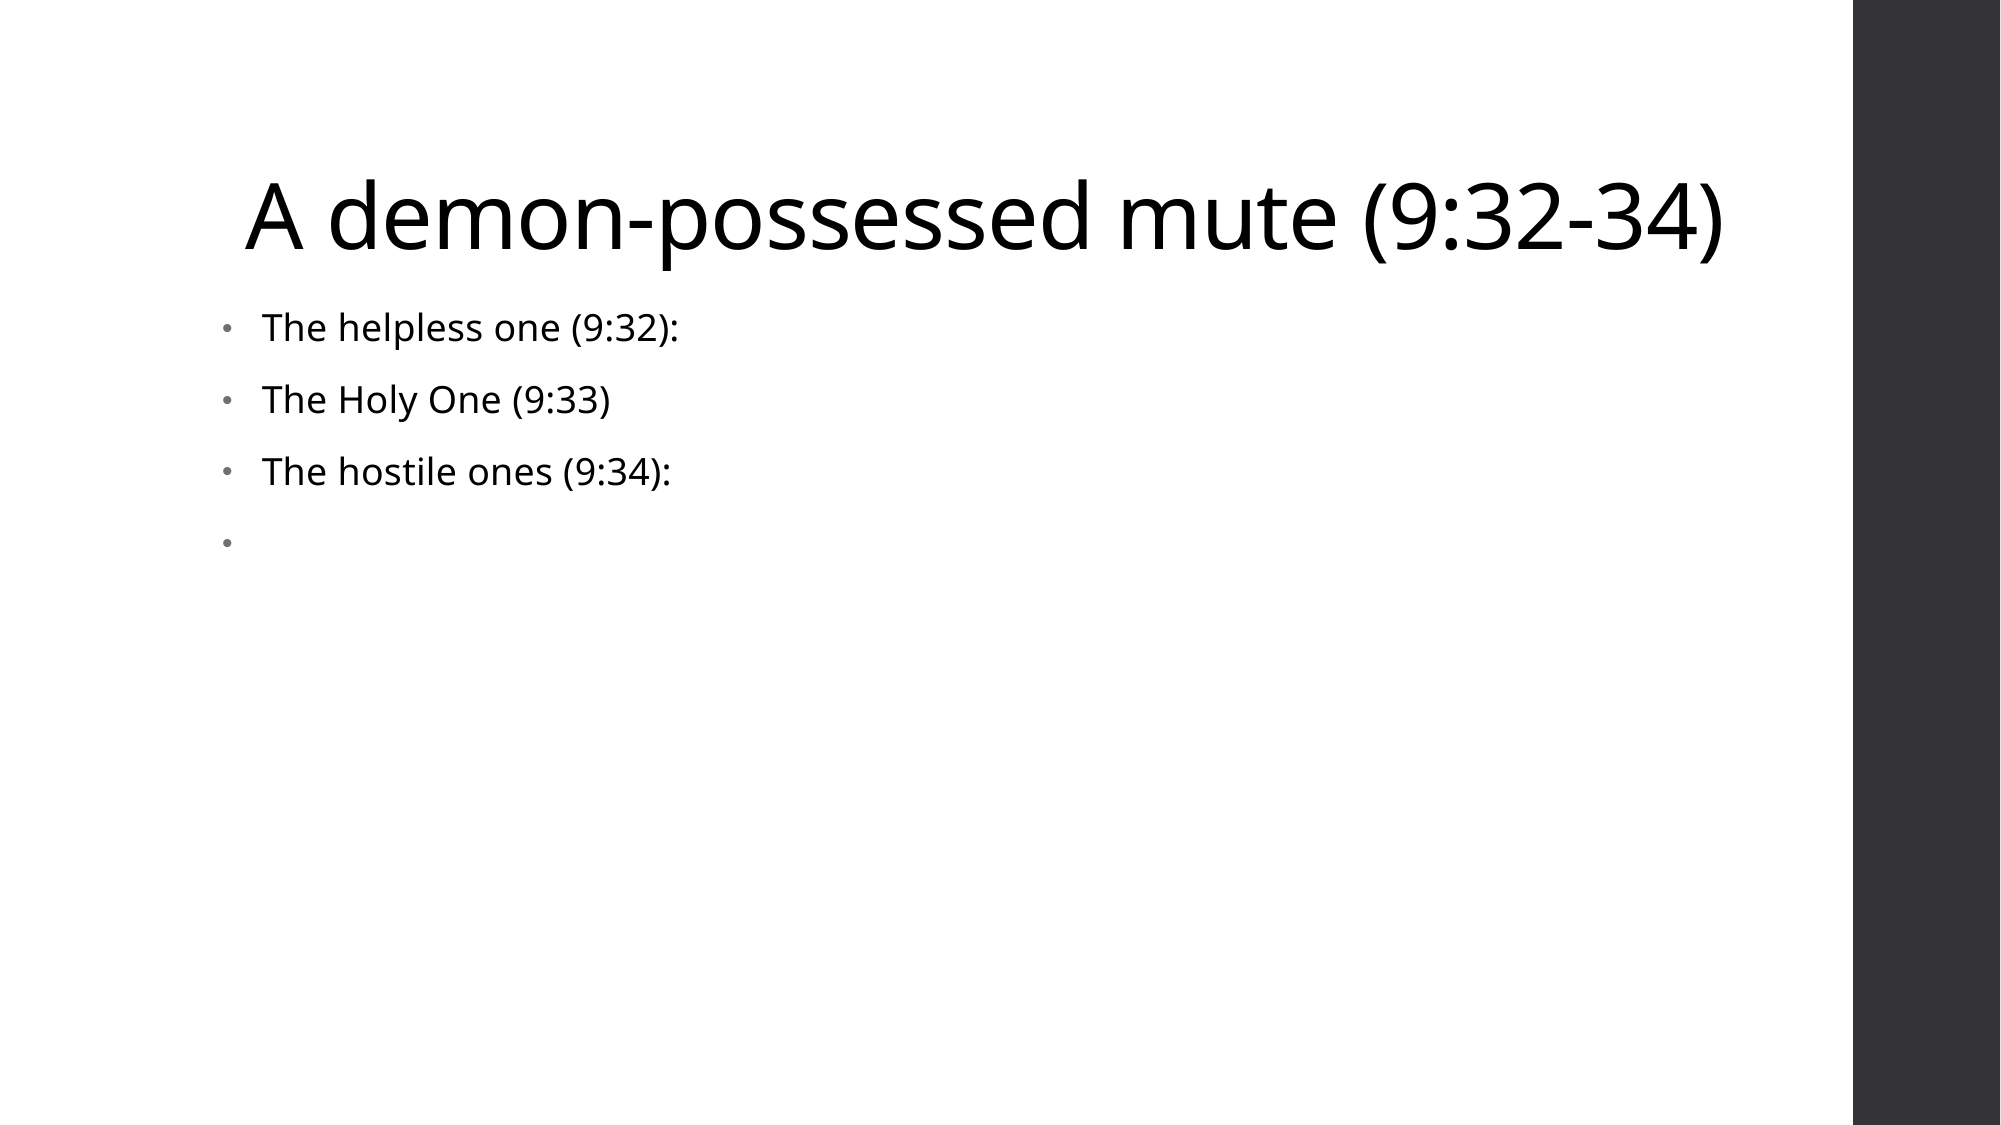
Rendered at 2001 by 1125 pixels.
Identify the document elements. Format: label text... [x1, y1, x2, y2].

title A demon-possessed mute (9:32-34) [206, 60, 1797, 278]
list The helpless one (9:32): The Holy One (9:33) The hostile ones (9:34): [206, 299, 1617, 1014]
